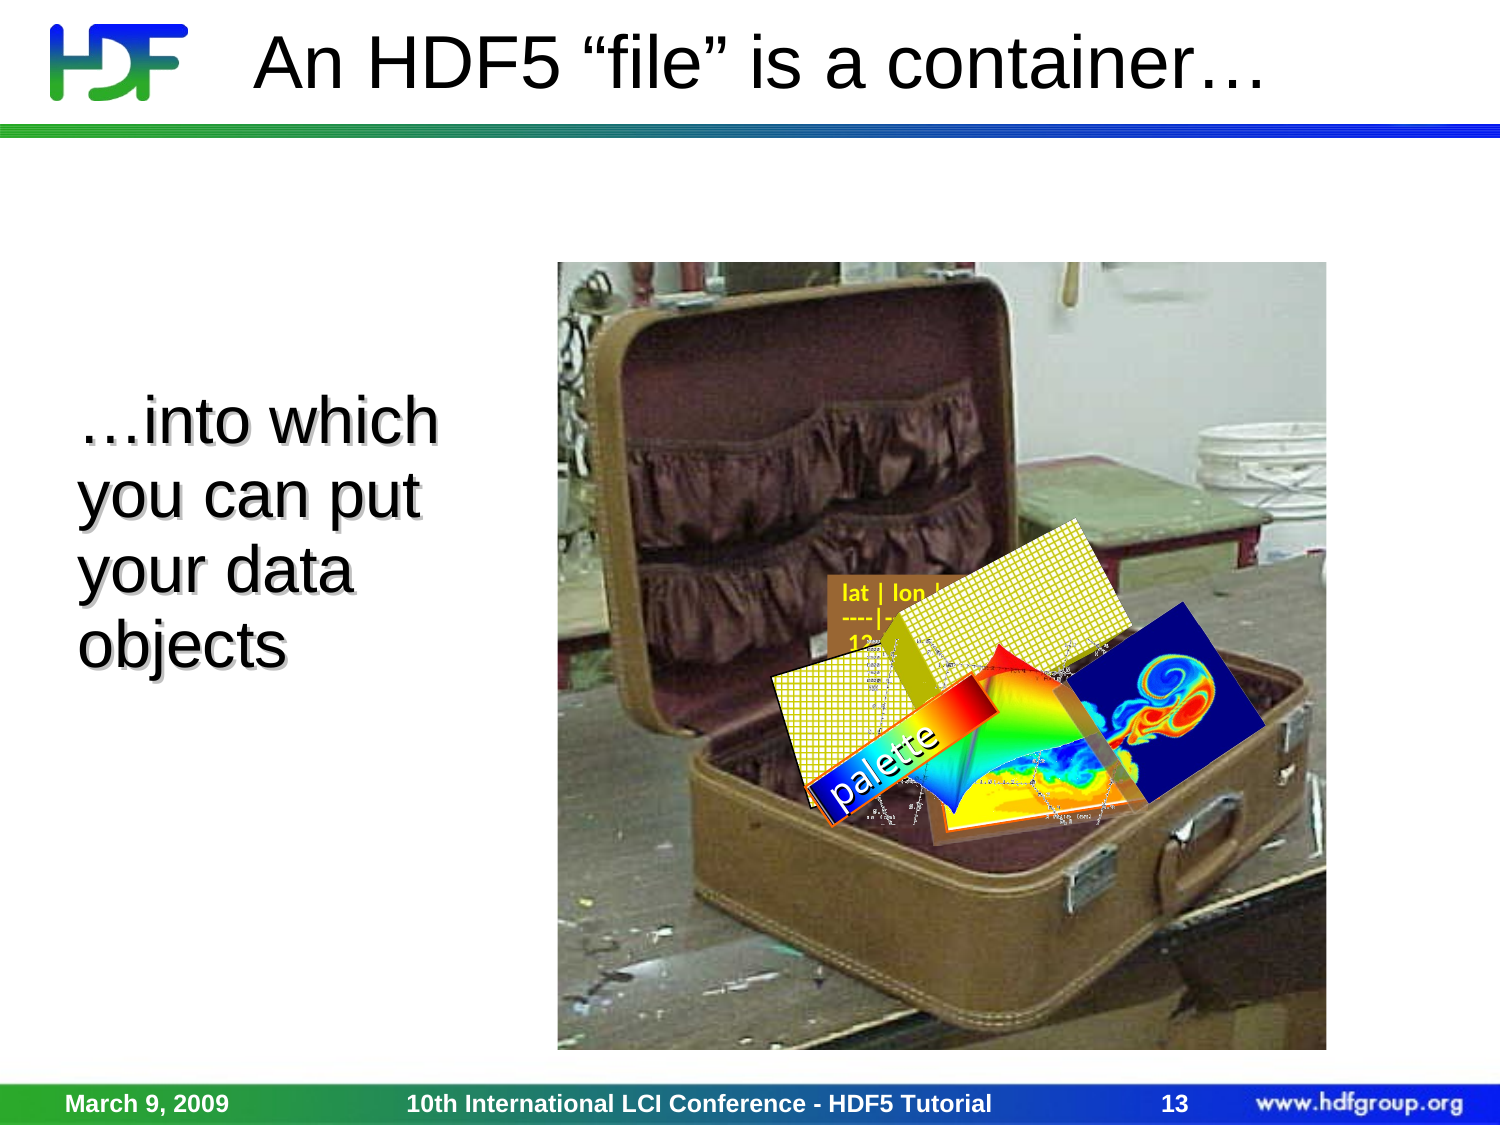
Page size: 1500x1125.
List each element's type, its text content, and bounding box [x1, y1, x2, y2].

text_box palette [800, 665, 1004, 834]
text_box 10th International LCI Conference - HDF5 Tutorial [374, 1087, 1026, 1125]
text_box …into which you can put your data objects [62, 374, 526, 690]
text_box March 9, 2009 [49, 1087, 374, 1125]
title An HDF5 “file” is a container… [187, 13, 1338, 113]
text_box [900, 519, 1132, 639]
picture [0, 0, 1500, 1125]
text_box [805, 791, 816, 809]
text_box lat | lon | temp ----|-----|----- 12 | 23 | 3.1 15 | 24 | 4.2 17 | 21 | 3.6 [827, 574, 968, 659]
text_box <number> [1112, 1087, 1238, 1125]
text_box [770, 647, 867, 777]
